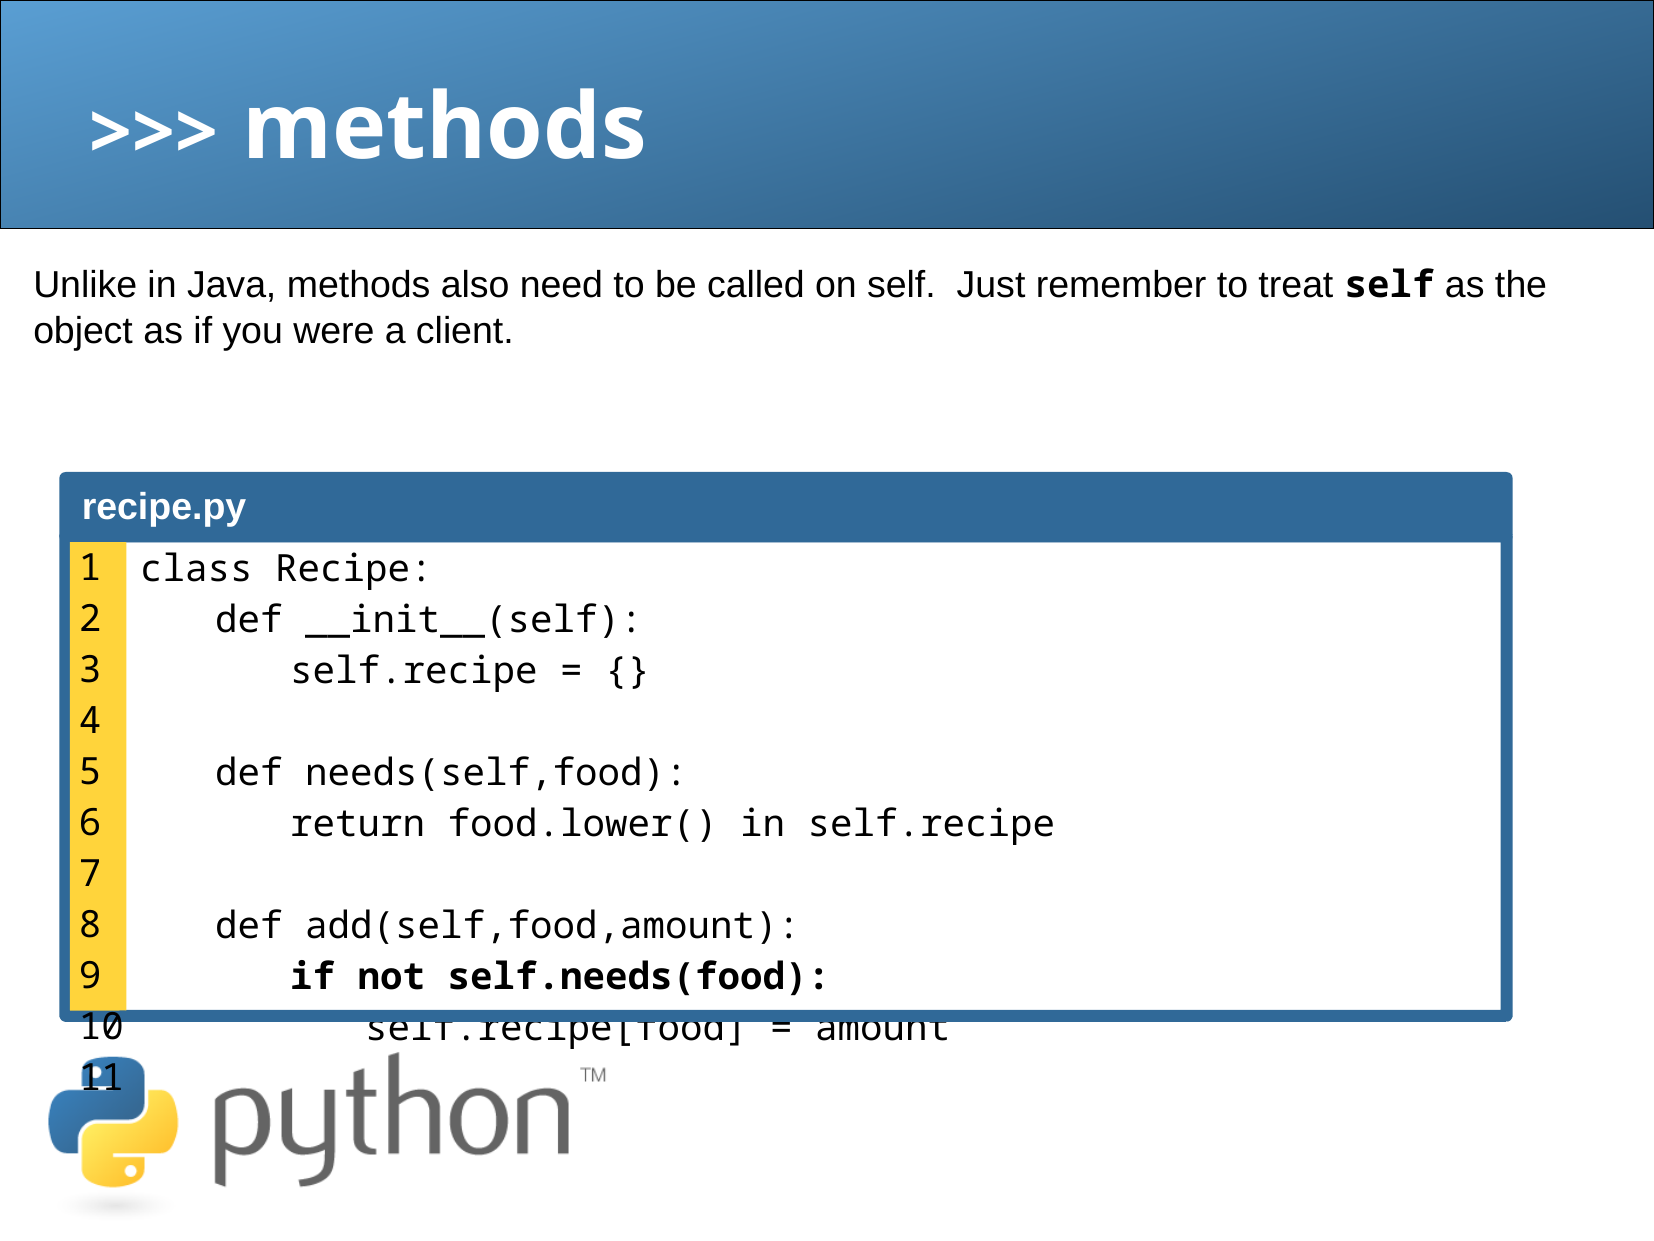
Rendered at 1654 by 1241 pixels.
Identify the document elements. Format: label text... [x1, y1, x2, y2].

text_box [65, 477, 1507, 537]
picture [108, 1022, 118, 1036]
picture [0, 1018, 660, 1241]
picture [596, 1022, 607, 1028]
text_box recipe.py [67, 480, 646, 538]
picture [506, 1022, 517, 1028]
text_box class Recipe: def __init__(self): self.recipe = {} def needs(self,food): return food.lower() in self.recipe def add(self,food,amount): if not self.needs(food): self.recipe[food] = amount [140, 543, 1487, 757]
picture [106, 1022, 112, 1030]
text_box Unlike in Java, methods also need to be called on self. Just remember to treat self as the object as if you were a client. [18, 250, 1626, 457]
text_box [0, 0, 1654, 229]
picture [573, 1022, 584, 1038]
text_box >>> methods [75, 53, 1576, 181]
text_box 1 2 3 4 5 6 7 8 9 10 11 [64, 532, 140, 1013]
picture [393, 1022, 404, 1028]
